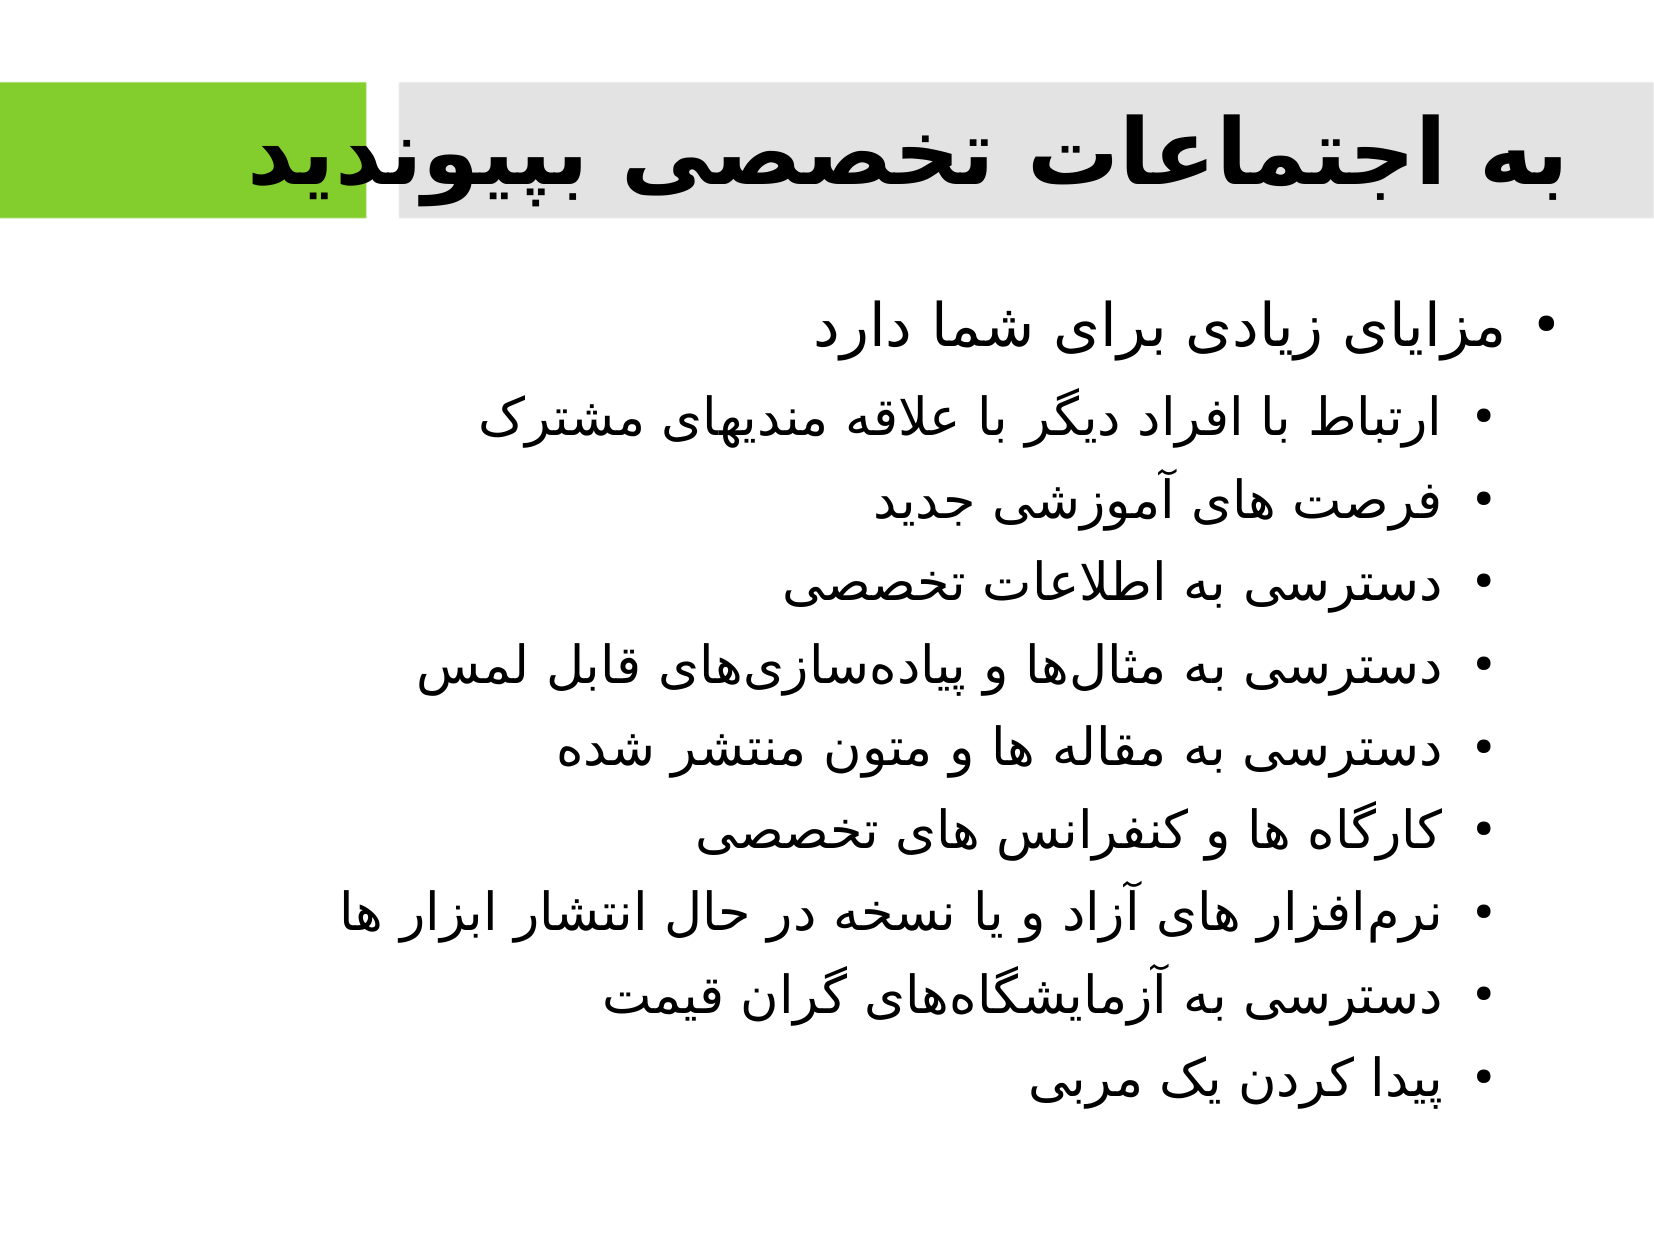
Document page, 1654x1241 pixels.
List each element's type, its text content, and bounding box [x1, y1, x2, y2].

picture [0, 0, 1654, 1241]
list مزایای زیادی برای شما دارد ارتباط با افراد دیگر با علاقه مندیهای مشترک فرصت های آموزشی جدید دسترسی به اطلاعات تخصصی دسترسی به مثال‌ها و پیاده‌سازی‌های قابل لمس دسترسی به مقاله ها و متون منتشر شده کارگاه ها و کنفرانس های تخصصی نرم‌افزار های آزاد و یا نسخه در حال انتشار ابزار ها دسترسی به آزمایشگاه‌های گران قیمت پیدا کردن یک مربی [82, 290, 1571, 1109]
title به اجتماعات تخصصی بپیوندید [82, 56, 1571, 250]
